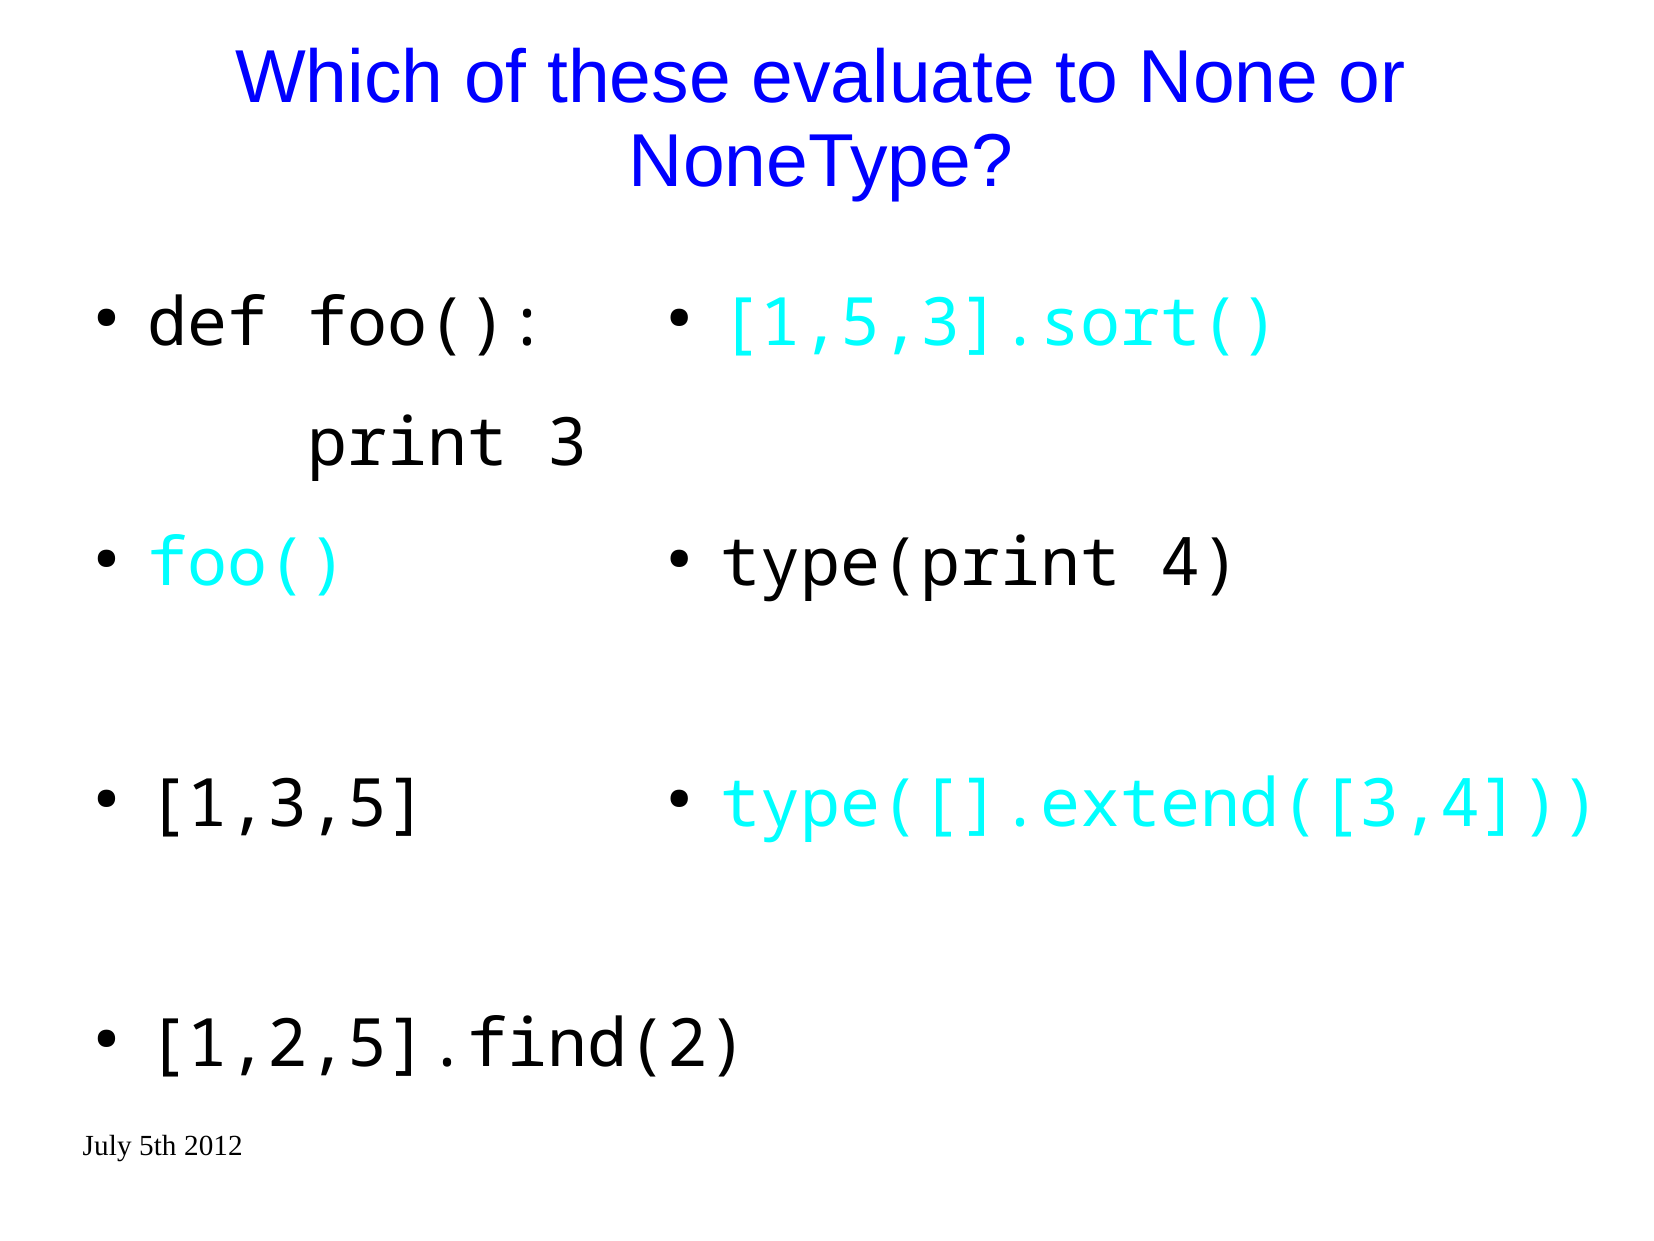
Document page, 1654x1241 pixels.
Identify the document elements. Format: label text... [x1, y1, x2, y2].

list [1,5,3].sort() type(print 4) type([].extend([3,4])) [649, 274, 1625, 1093]
title Which of these evaluate to None or NoneType? [76, 33, 1565, 202]
list def foo(): print 3 foo() [1,3,5] [1,2,5].find(2) [76, 274, 649, 1093]
